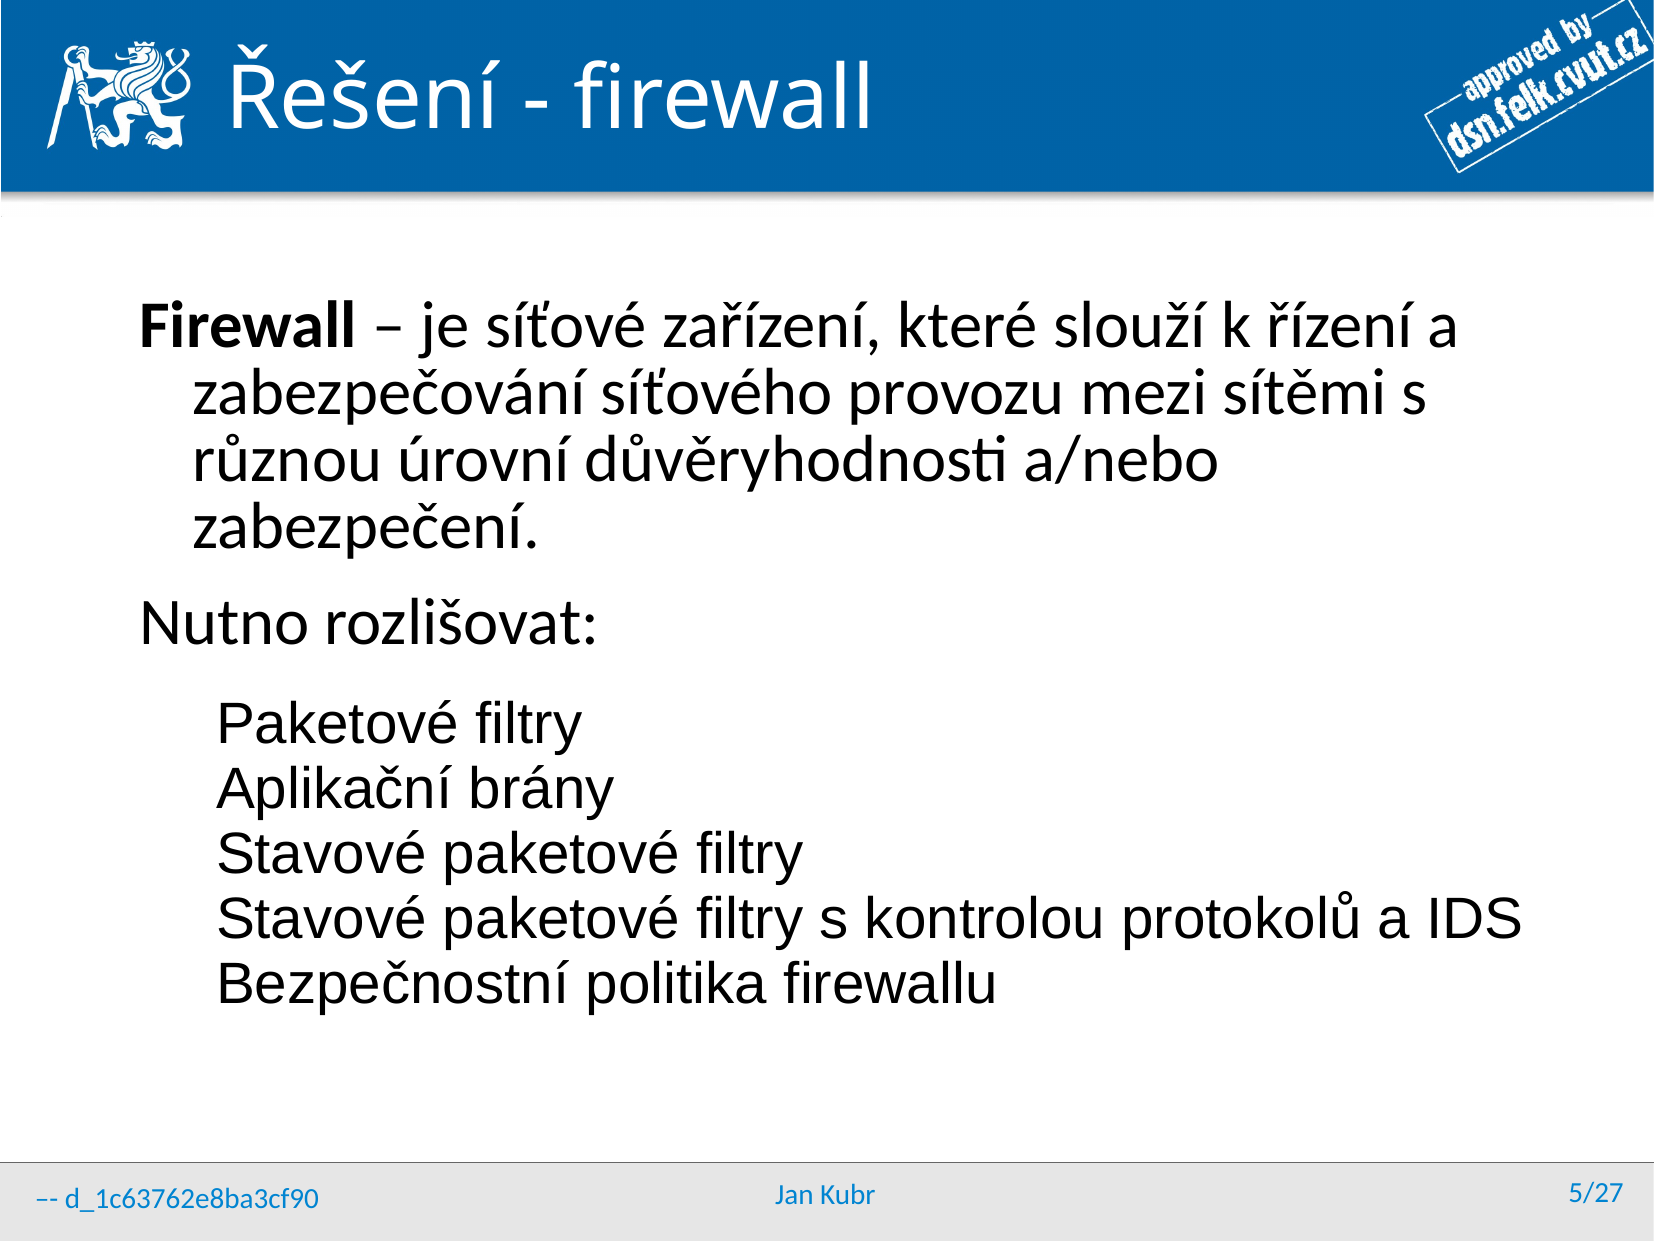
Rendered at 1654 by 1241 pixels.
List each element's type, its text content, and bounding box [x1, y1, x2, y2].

list Firewall – je síťové zařízení, které slouží k řízení a zabezpečování síťového provozu mezi sítěmi s různou úrovní důvěryhodnosti a/nebo zabezpečení. Nutno rozlišovat: Paketové filtry Aplikační brány Stavové paketové filtry Stavové paketové filtry s kontrolou protokolů a IDS Bezpečnostní politika firewallu [121, 297, 1534, 1126]
picture [1, 0, 1654, 217]
title Řešení - firewall [225, 0, 1426, 188]
